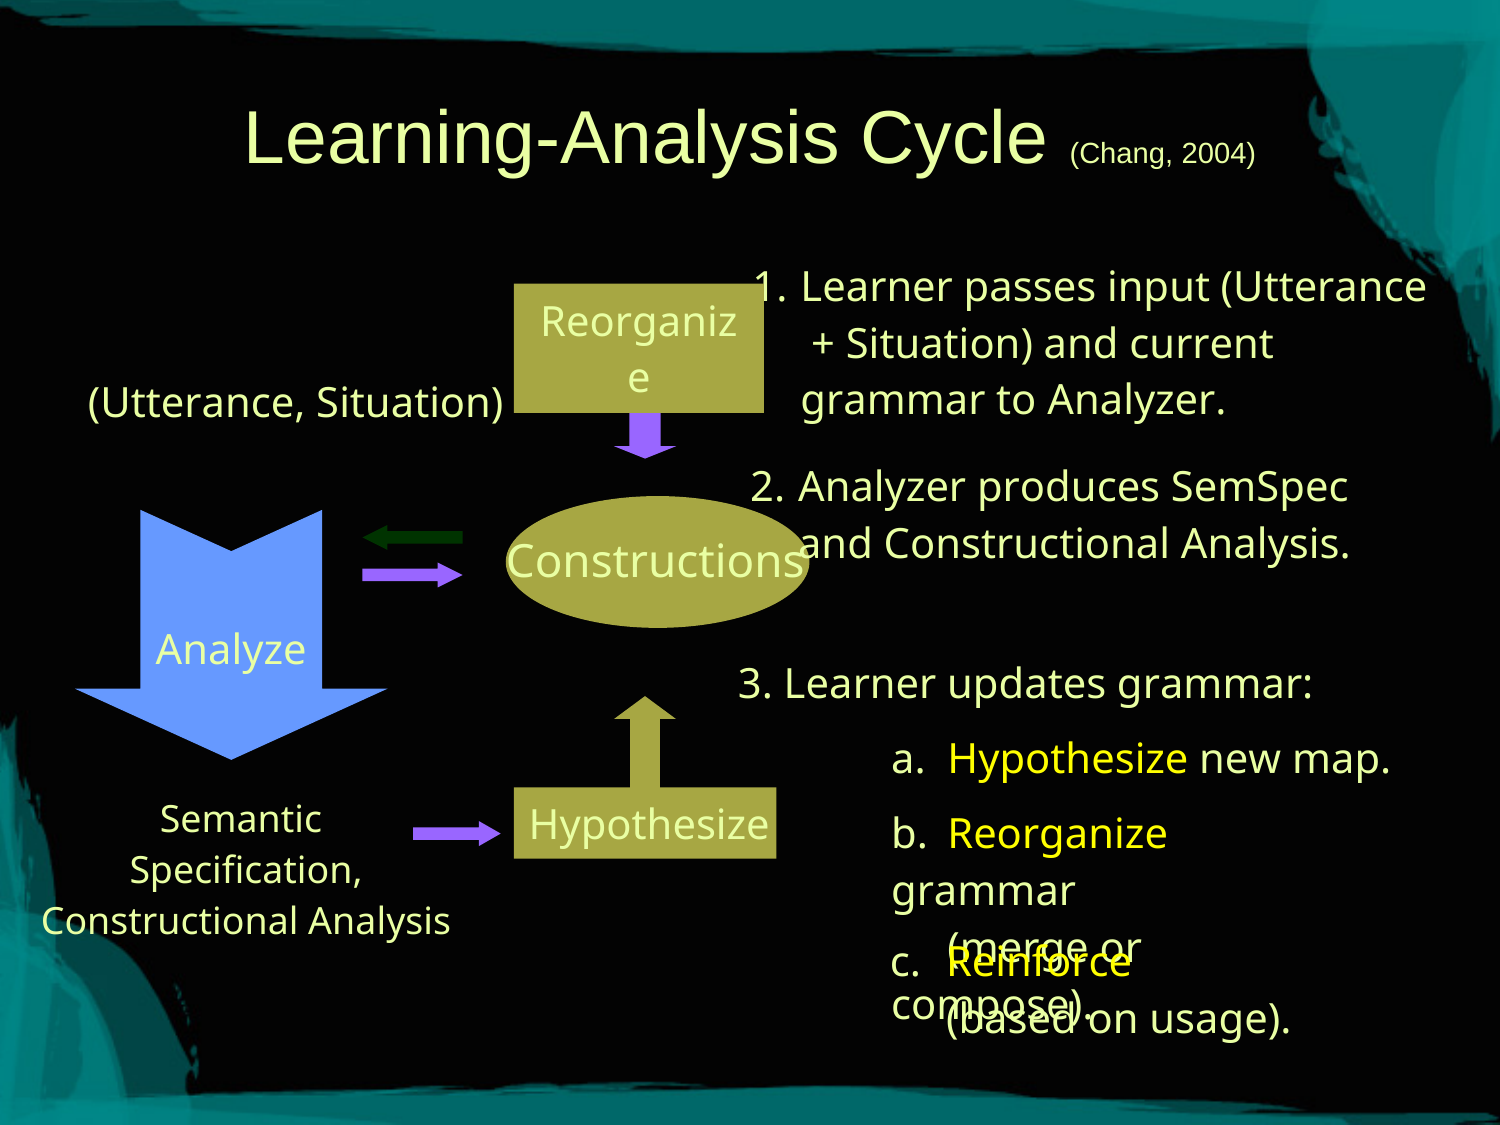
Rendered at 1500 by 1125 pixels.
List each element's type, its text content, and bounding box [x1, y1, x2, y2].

text_box [613, 413, 677, 459]
text_box [362, 562, 463, 588]
text_box c. Reinforce (based on usage). [837, 924, 1438, 1054]
text_box 2. Analyzer produces SemSpec and Constructional Analysis. [735, 448, 1471, 579]
title Learning-Analysis Cycle (Chang, 2004) [112, 49, 1388, 225]
text_box Semantic Specification, Constructional Analysis [25, 784, 467, 954]
text_box a. Hypothesize new map. [838, 721, 1413, 794]
text_box Constructions [490, 521, 821, 599]
text_box Analyze [74, 509, 388, 760]
text_box 3. Learner updates grammar: [723, 646, 1479, 719]
picture [0, 0, 1500, 1125]
text_box 1. Learner passes input (Utterance + Situation) and current grammar to Analyzer. [737, 248, 1500, 436]
text_box (Utterance, Situation) [72, 364, 519, 438]
text_box [362, 524, 463, 550]
text_box [532, 599, 784, 628]
text_box Hypothesize [513, 696, 777, 859]
text_box Reorganize [513, 283, 764, 413]
text_box [413, 821, 501, 847]
text_box [538, 496, 735, 521]
text_box b. Reorganize grammar (merge or compose). [838, 796, 1364, 924]
